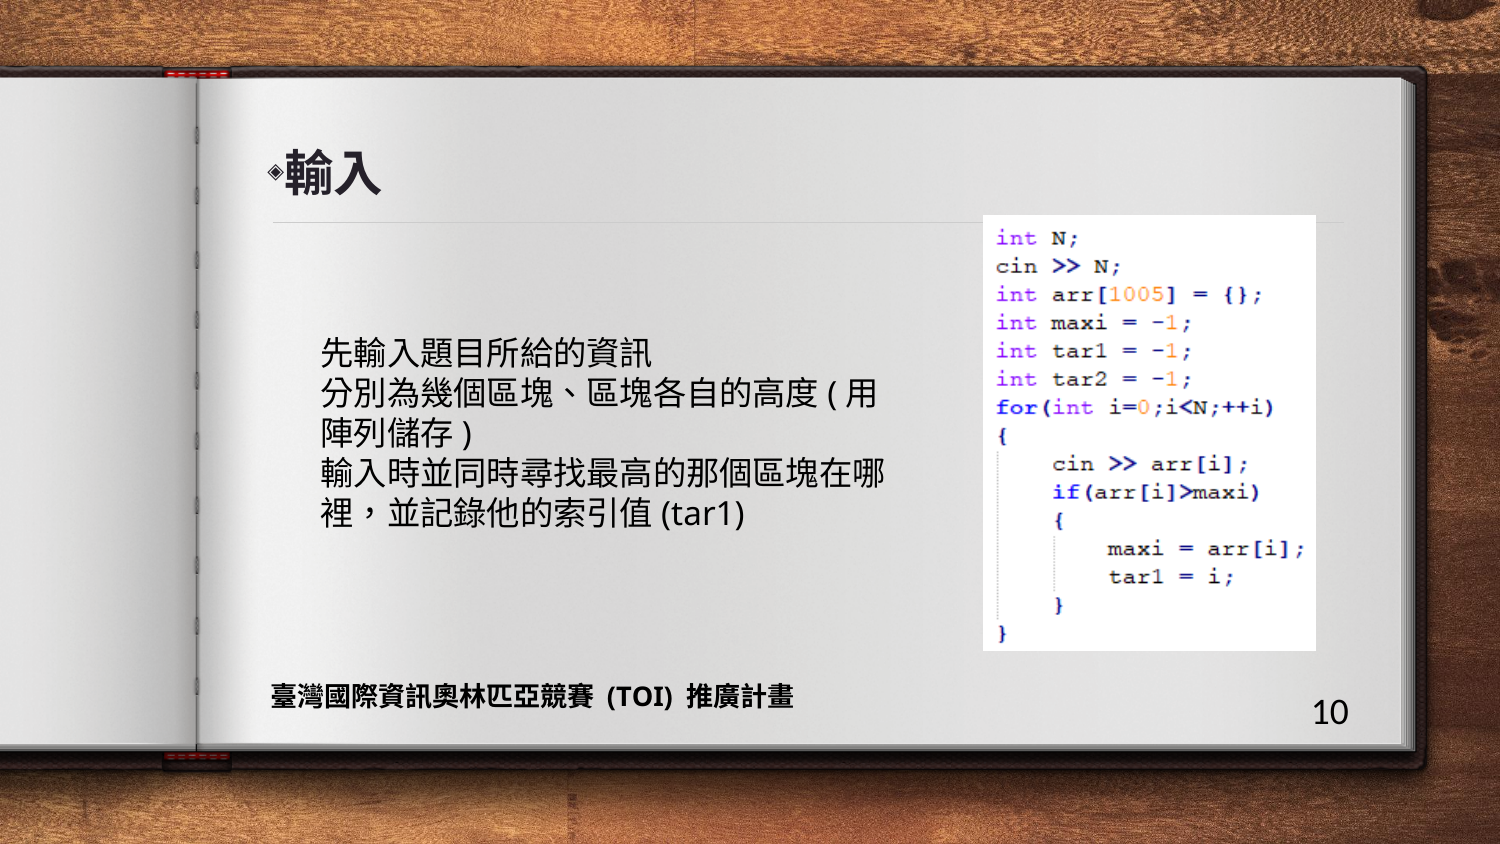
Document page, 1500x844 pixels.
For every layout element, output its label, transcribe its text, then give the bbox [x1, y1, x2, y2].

text_box 先輸入題目所給的資訊 分別為幾個區塊、區塊各自的高度(用陣列儲存) 輸入時並同時尋找最高的那個區塊在哪裡，並記錄他的索引值(tar1) [305, 324, 904, 542]
text_box [1295, 672, 1386, 737]
picture [983, 215, 1316, 651]
list 輸入 [252, 126, 1194, 216]
